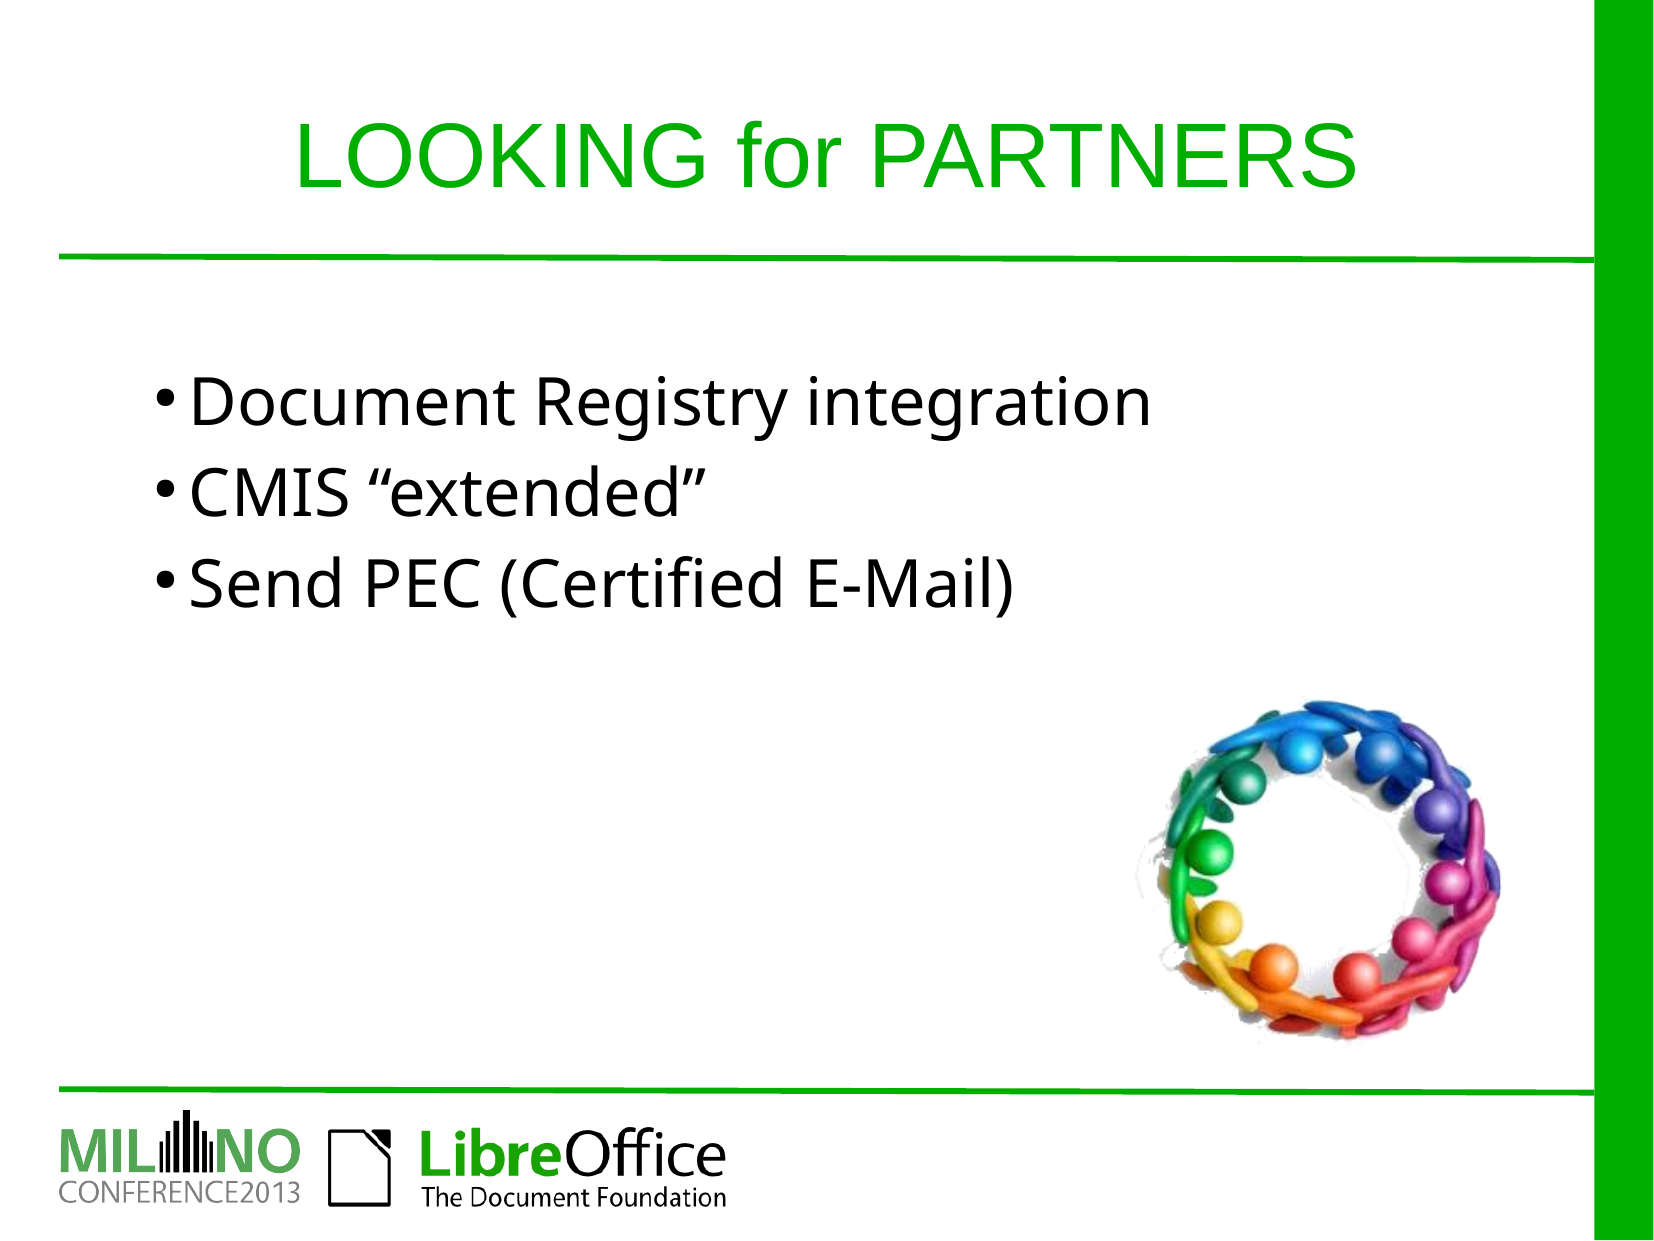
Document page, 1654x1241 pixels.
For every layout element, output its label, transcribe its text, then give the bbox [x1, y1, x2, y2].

text_box Document Registry integration CMIS “extended” Send PEC (Certified E-Mail) [138, 346, 1312, 770]
picture [1122, 696, 1528, 1052]
picture [59, 1093, 756, 1241]
text_box LOOKING for PARTNERS [83, 74, 1572, 237]
